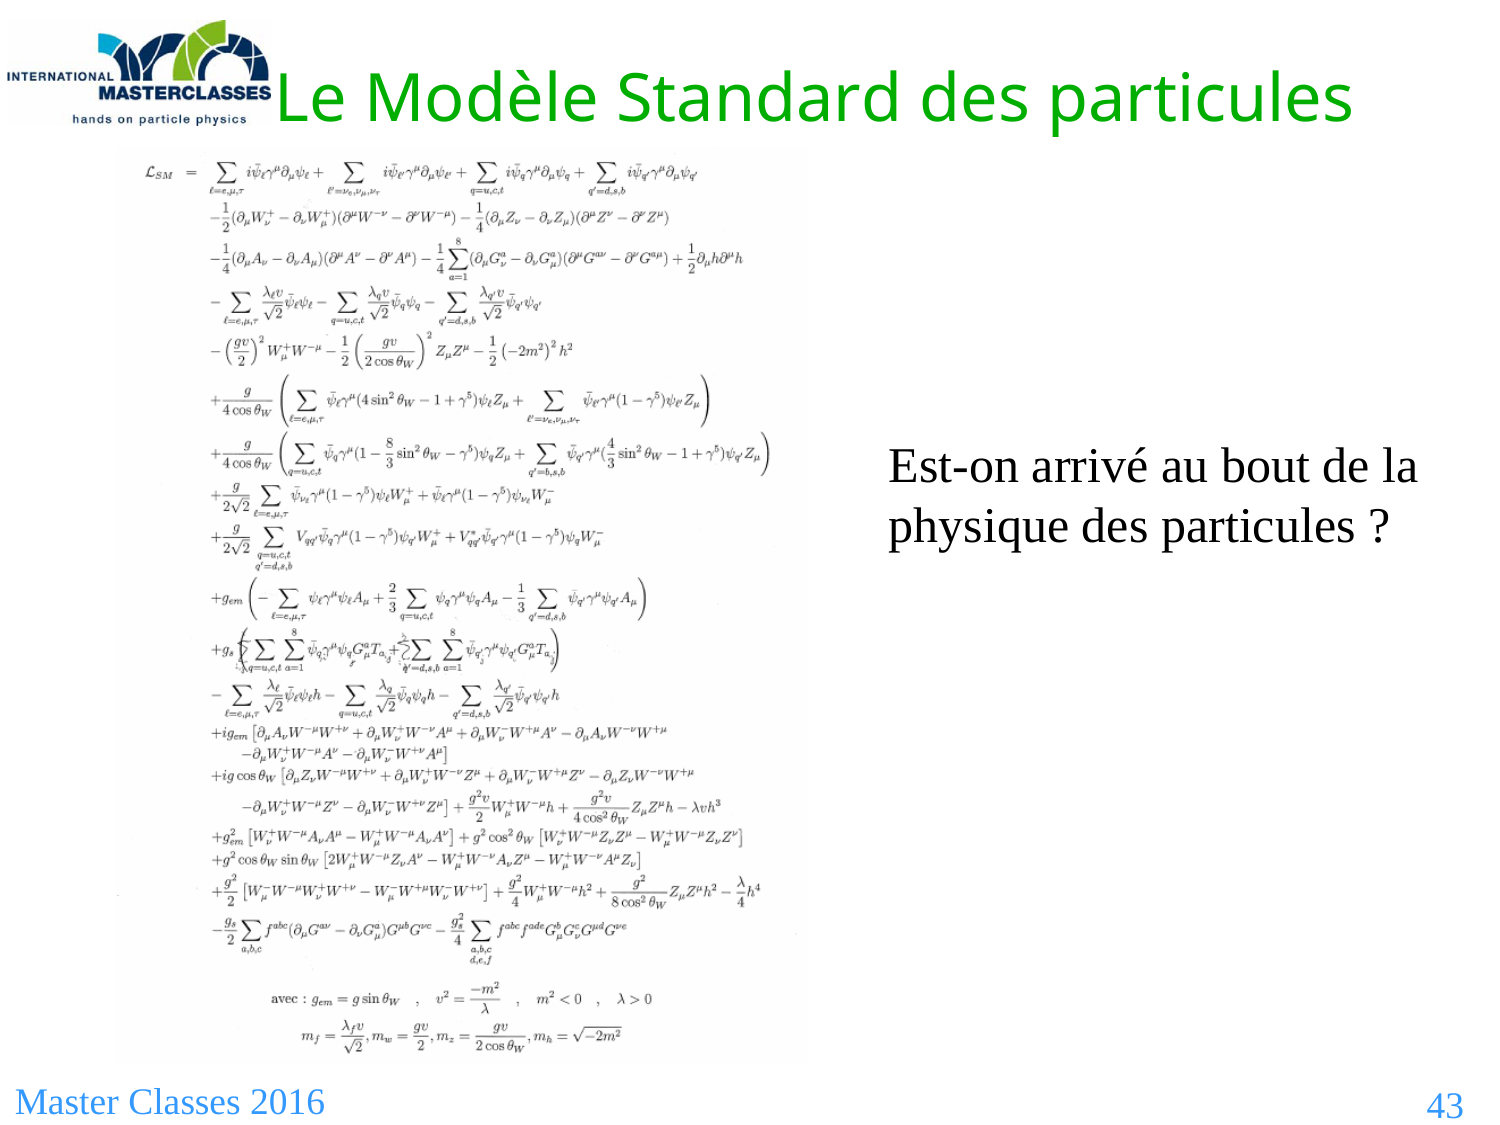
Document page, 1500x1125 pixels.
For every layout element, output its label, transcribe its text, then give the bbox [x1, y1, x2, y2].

text_box Est-on arrivé au bout de la physique des particules ? [873, 425, 1441, 816]
picture [116, 147, 808, 1066]
title Le Modèle Standard des particules [259, 0, 1500, 189]
picture [2, 10, 259, 130]
